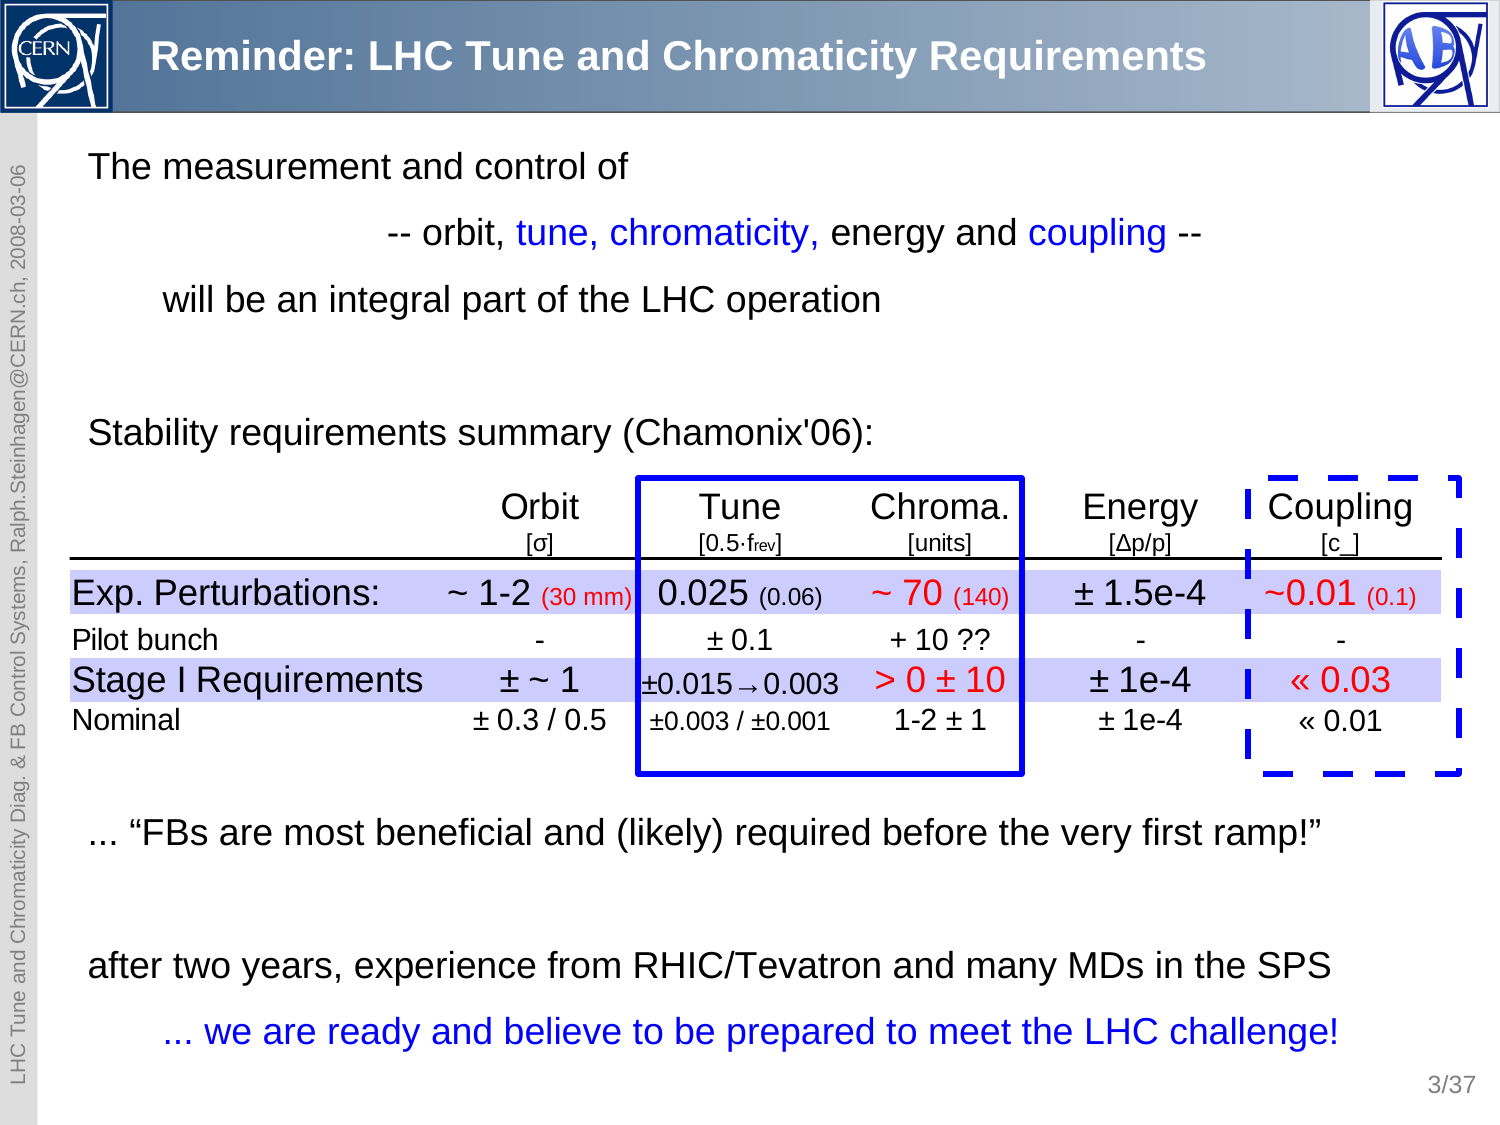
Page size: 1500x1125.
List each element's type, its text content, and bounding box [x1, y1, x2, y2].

chart [641, 484, 1019, 771]
picture [1382, 1, 1489, 108]
list The measurement and control of -- orbit, tune, chromaticity, energy and coupling -- will be an integral part of the LHC operation Stability requirements summary (Chamonix'06): ... “FBs are most beneficial and (likely) required before the very first ramp!” after two years, experience from RHIC/Tevatron and many MDs in the SPS ... we are ready and believe to be prepared to meet the LHC challenge! [87, 143, 1438, 484]
chart [69, 484, 1443, 778]
title Reminder: LHC Tune and Chromaticity Requirements [150, 0, 1352, 113]
picture [0, 0, 113, 113]
list The measurement and control of -- orbit, tune, chromaticity, energy and coupling -- will be an integral part of the LHC operation Stability requirements summary (Chamonix'06): ... “FBs are most beneficial and (likely) required before the very first ramp!” after two years, experience from RHIC/Tevatron and many MDs in the SPS ... we are ready and believe to be prepared to meet the LHC challenge! [87, 778, 1438, 1099]
